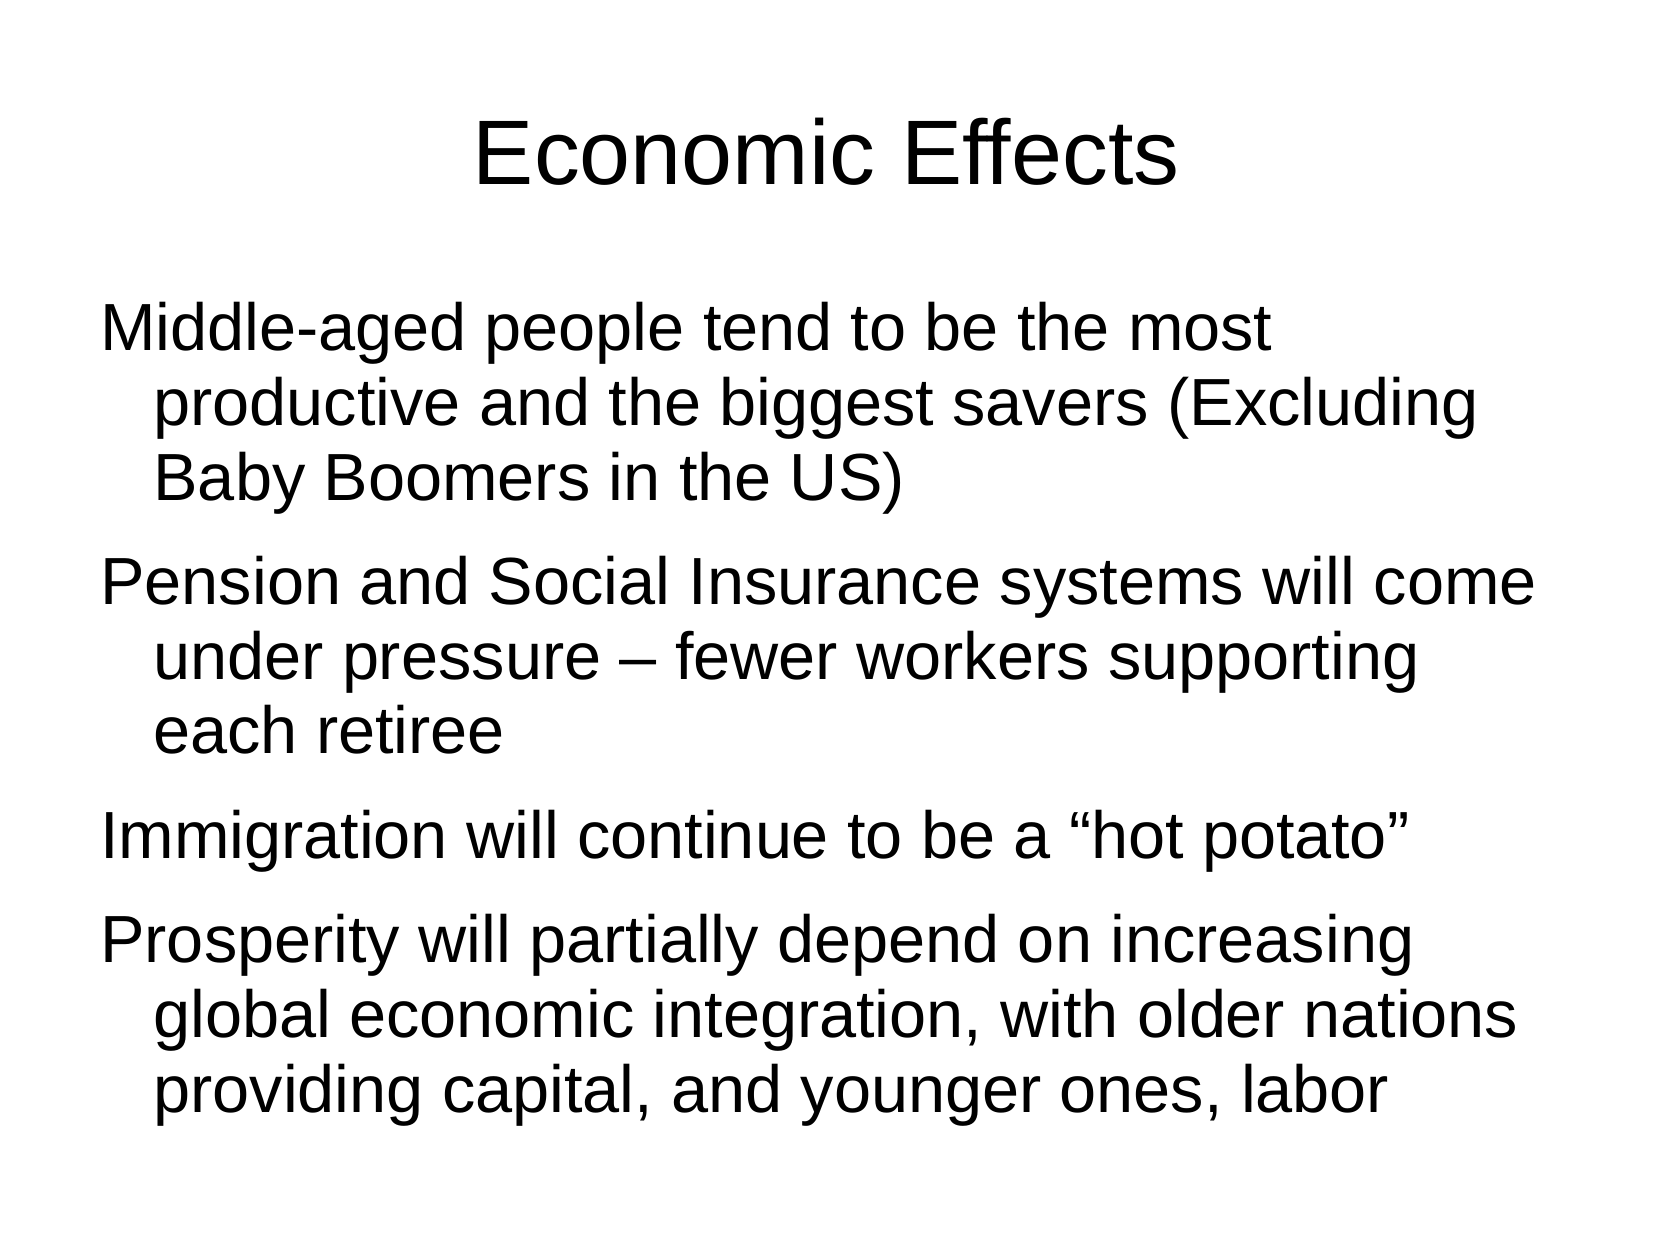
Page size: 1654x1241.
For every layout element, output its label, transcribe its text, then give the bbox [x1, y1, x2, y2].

list Middle-aged people tend to be the most productive and the biggest savers (Excluding Baby Boomers in the US) Pension and Social Insurance systems will come under pressure – fewer workers supporting each retiree Immigration will continue to be a “hot potato” Prosperity will partially depend on increasing global economic integration, with older nations providing capital, and younger ones, labor [82, 290, 1571, 1127]
title Economic Effects [82, 49, 1571, 257]
